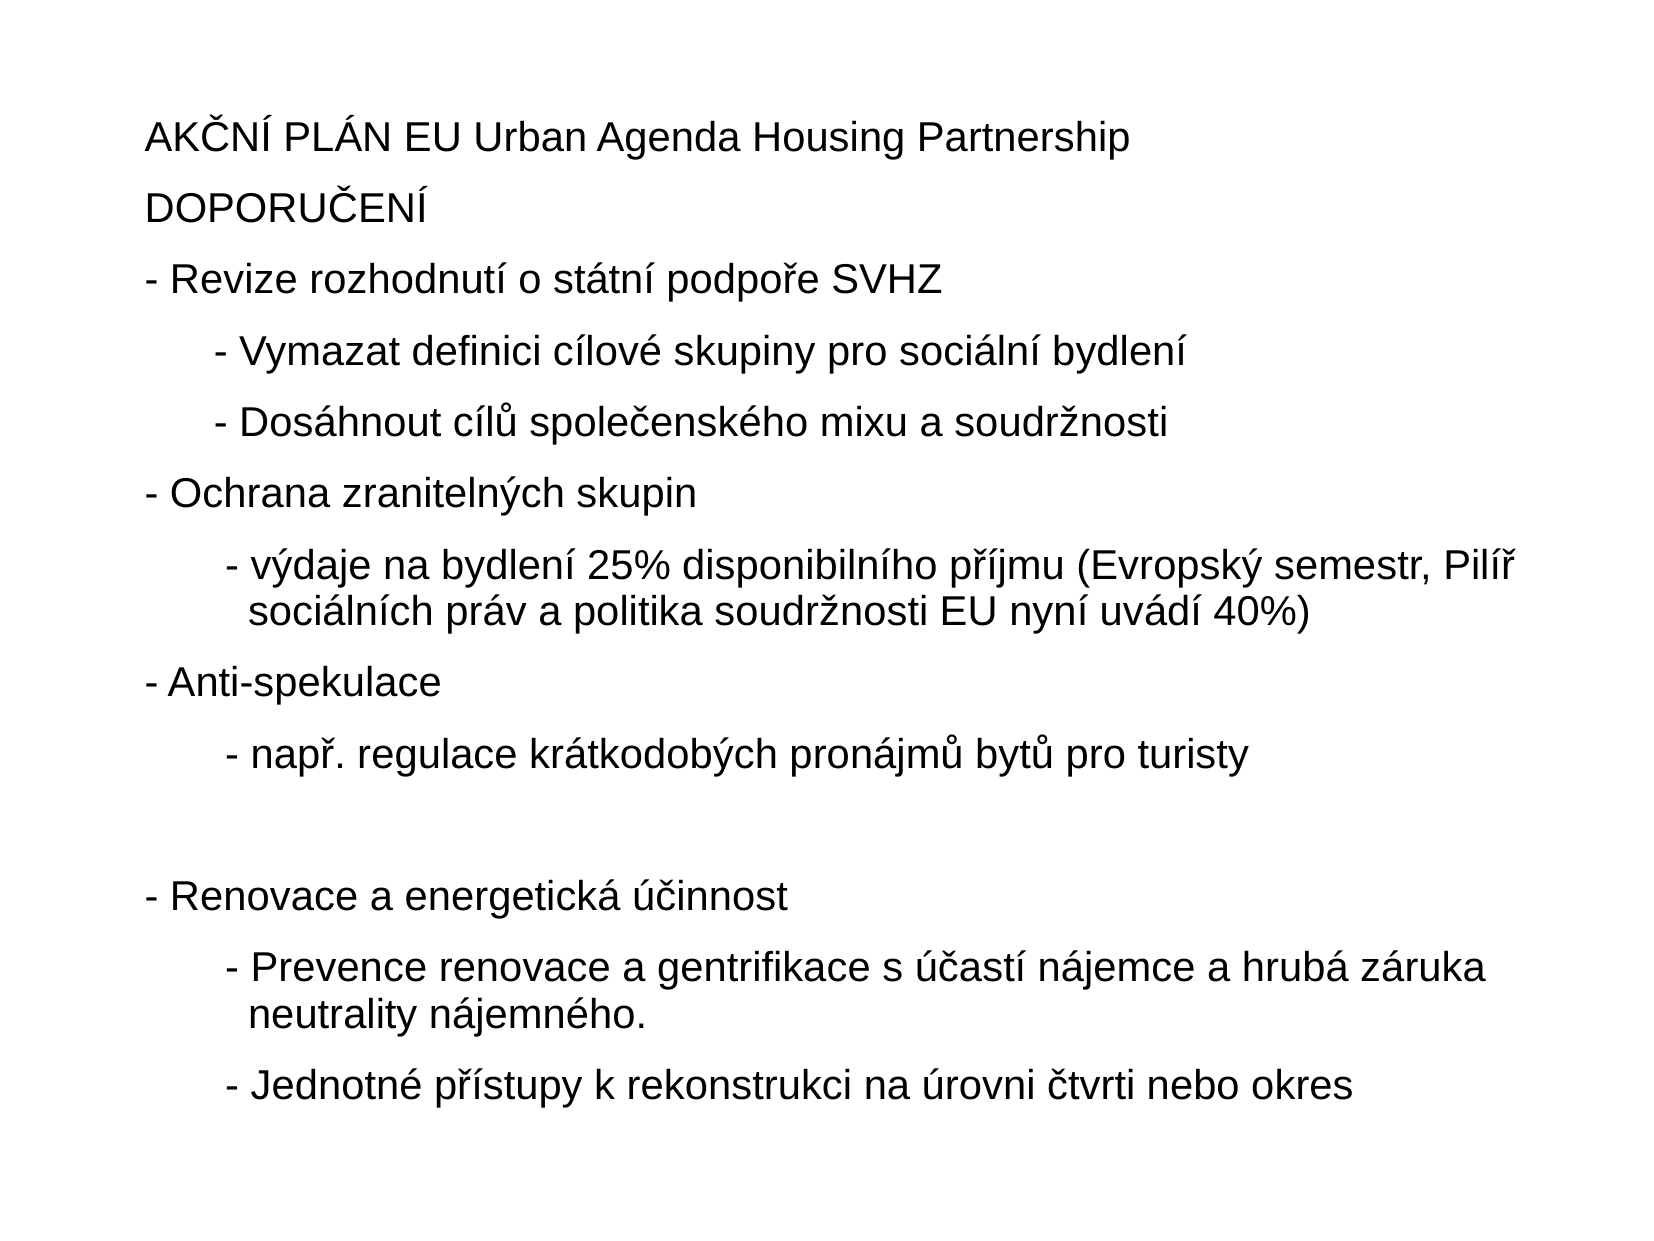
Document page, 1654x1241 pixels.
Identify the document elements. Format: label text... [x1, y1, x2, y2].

text_box AKČNÍ PLÁN EU Urban Agenda Housing Partnership DOPORUČENÍ - Revize rozhodnutí o státní podpoře SVHZ - Vymazat definici cílové skupiny pro sociální bydlení - Dosáhnout cílů společenského mixu a soudržnosti - Ochrana zranitelných skupin - výdaje na bydlení 25% disponibilního příjmu (Evropský semestr, Pilíř sociálních práv a politika soudržnosti EU nyní uvádí 40%) - Anti-spekulace - např. regulace krátkodobých pronájmů bytů pro turisty - Renovace a energetická účinnost - Prevence renovace a gentrifikace s účastí nájemce a hrubá záruka neutrality nájemného. - Jednotné přístupy k rekonstrukci na úrovni čtvrti nebo okres [129, 106, 1536, 1216]
